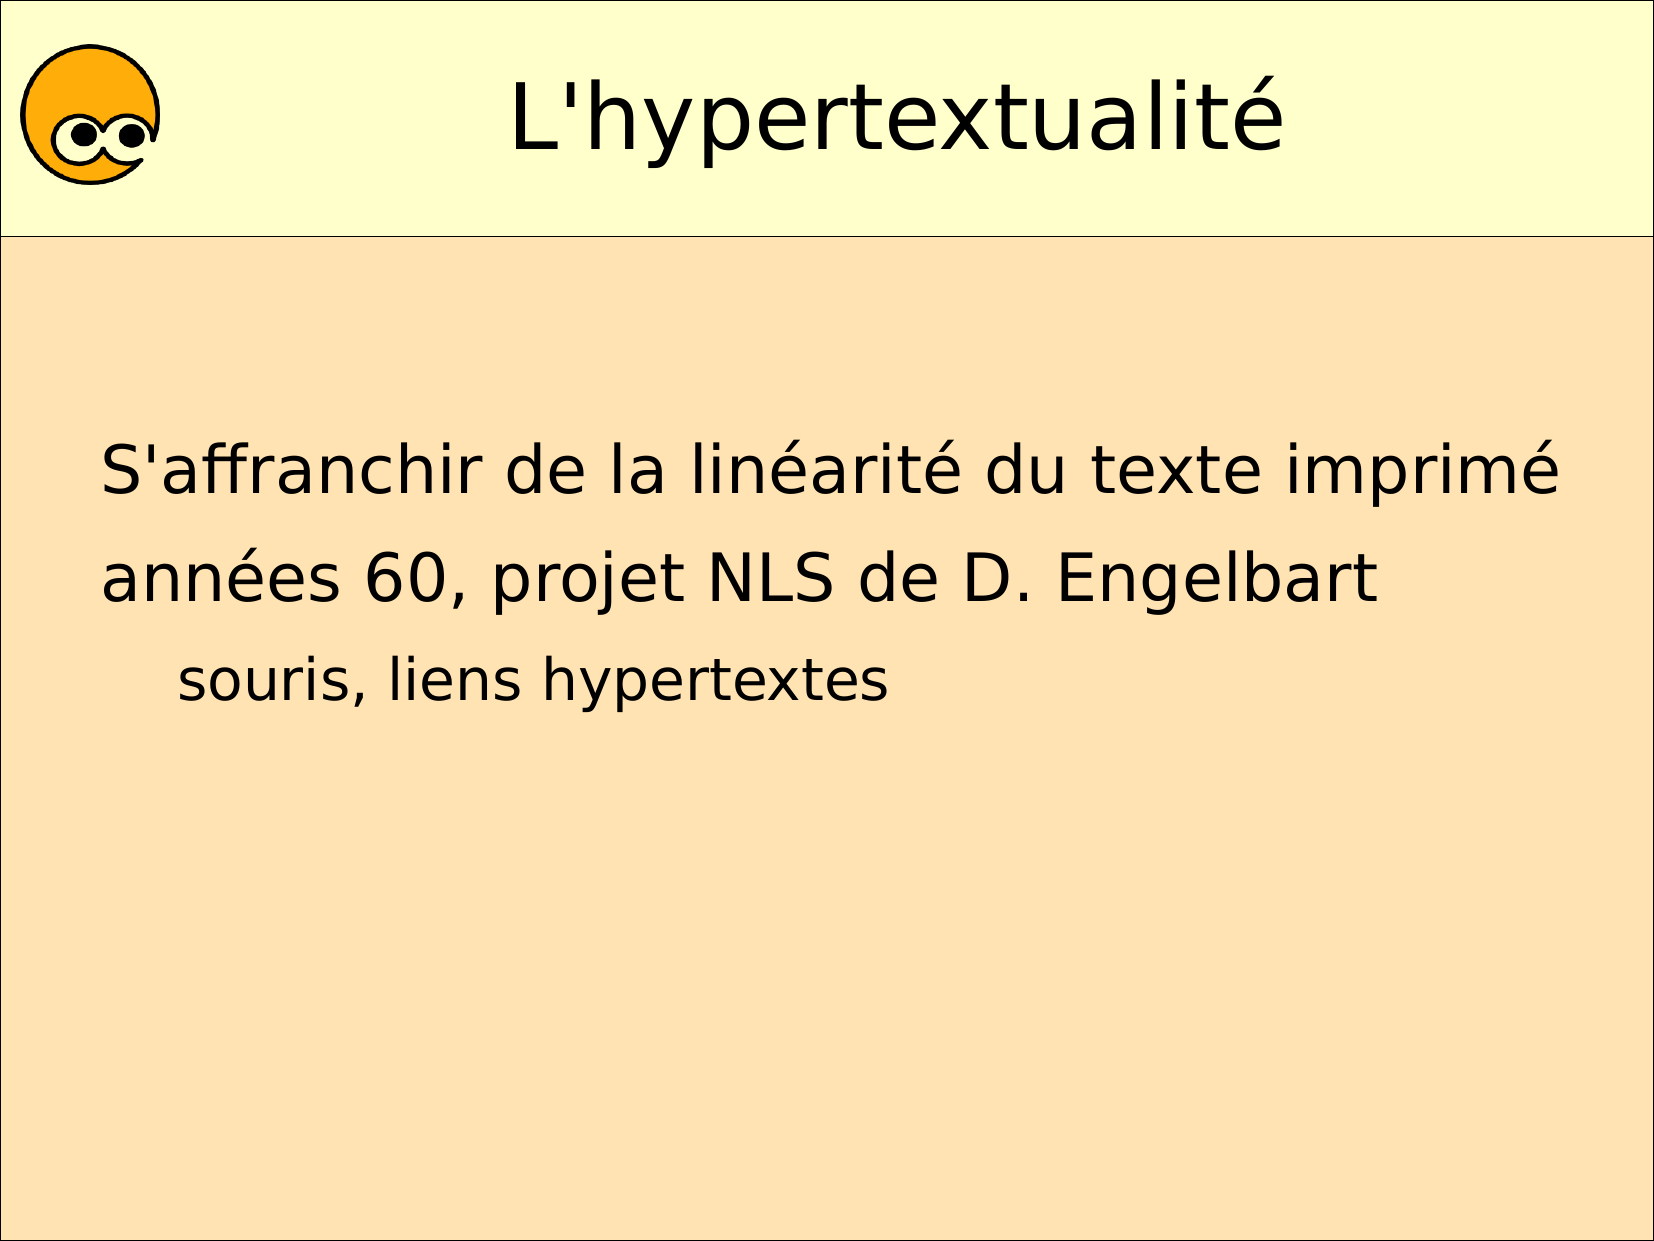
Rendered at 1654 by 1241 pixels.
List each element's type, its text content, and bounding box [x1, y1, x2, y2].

list S'affranchir de la linéarité du texte imprimé années 60, projet NLS de D. Engelbart souris, liens hypertextes [82, 431, 1571, 1032]
picture [20, 44, 153, 185]
title L'hypertextualité [153, 21, 1642, 214]
